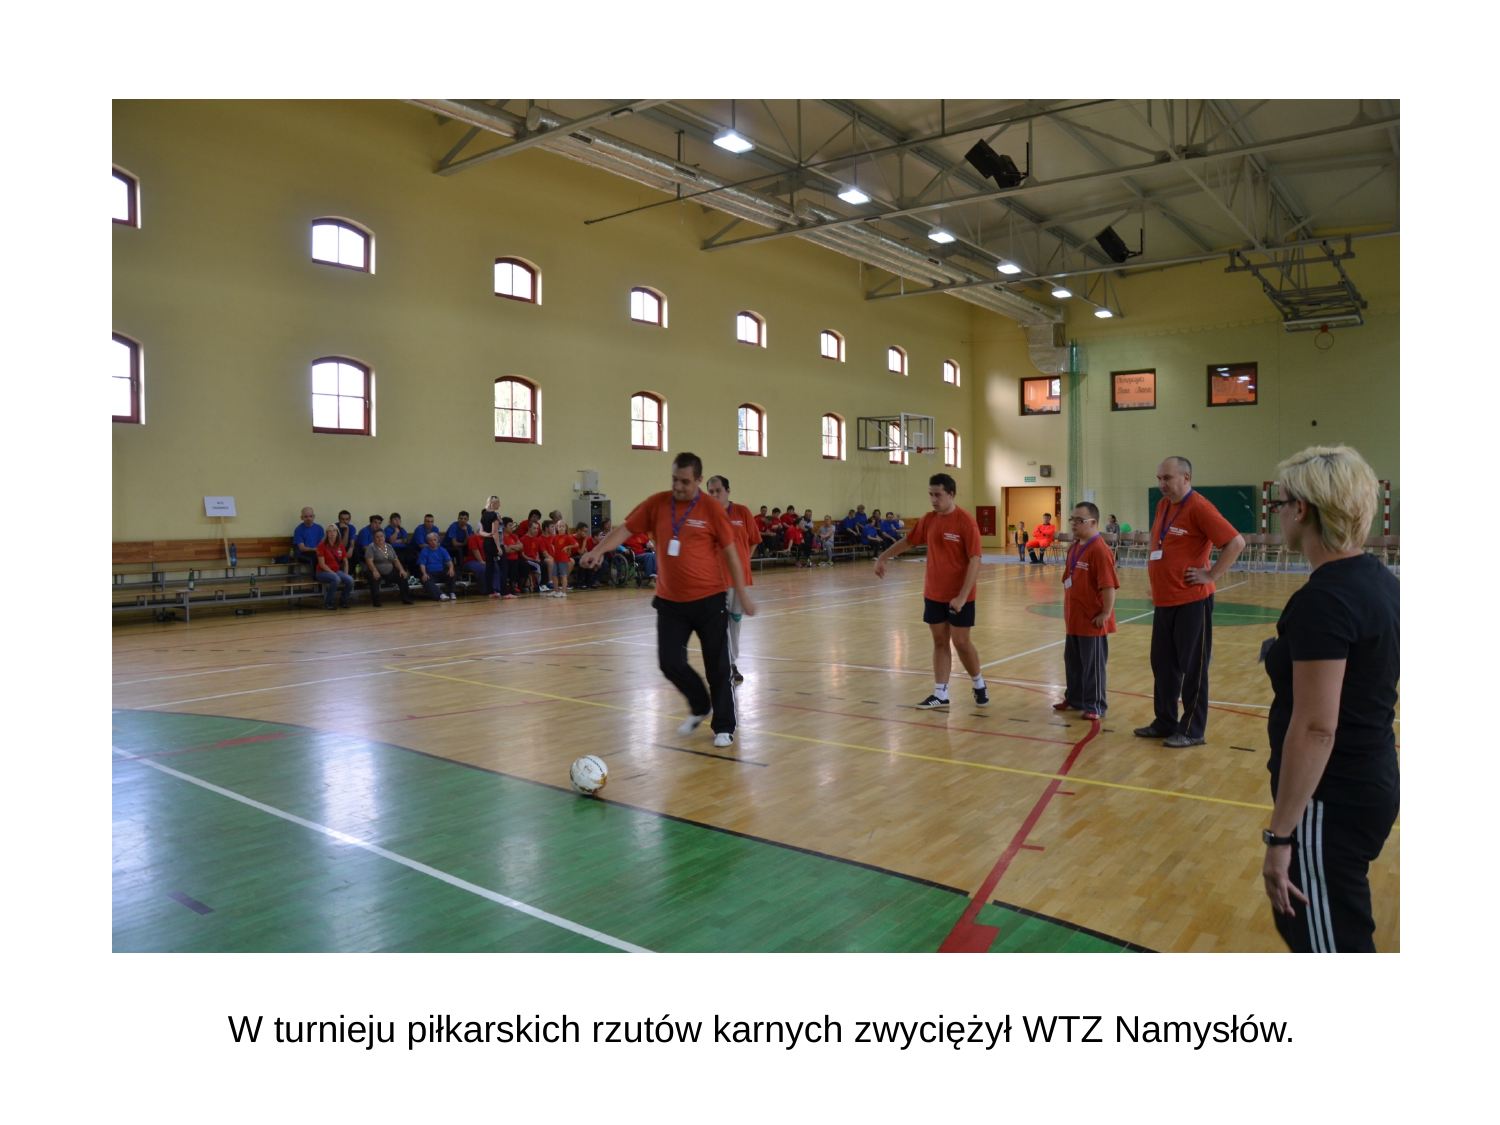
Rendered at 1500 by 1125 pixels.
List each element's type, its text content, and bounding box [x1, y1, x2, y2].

text_box W turnieju piłkarskich rzutów karnych zwyciężył WTZ Namysłów. [100, 997, 1424, 1058]
picture [112, 99, 1400, 953]
